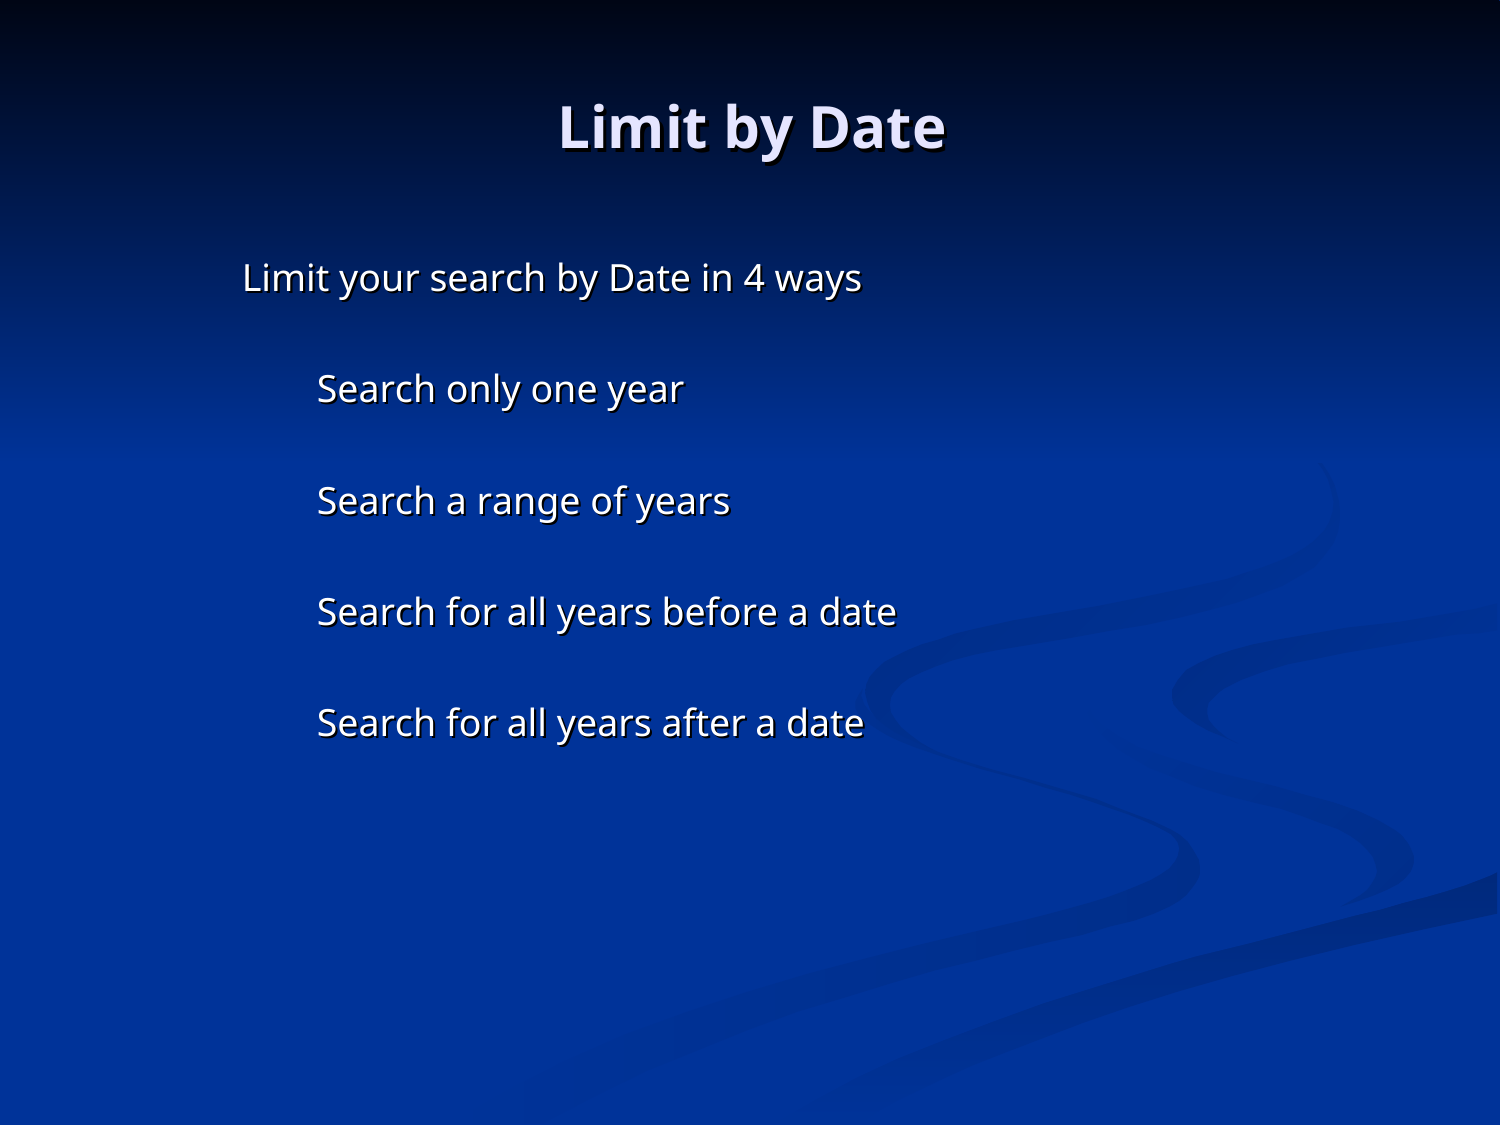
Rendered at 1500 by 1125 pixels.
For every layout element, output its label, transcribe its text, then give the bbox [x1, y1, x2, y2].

list Limit your search by Date in 4 ways Search only one year Search a range of years Search for all years before a date Search for all years after a date [227, 243, 1303, 756]
title Limit by Date [468, 83, 1036, 169]
